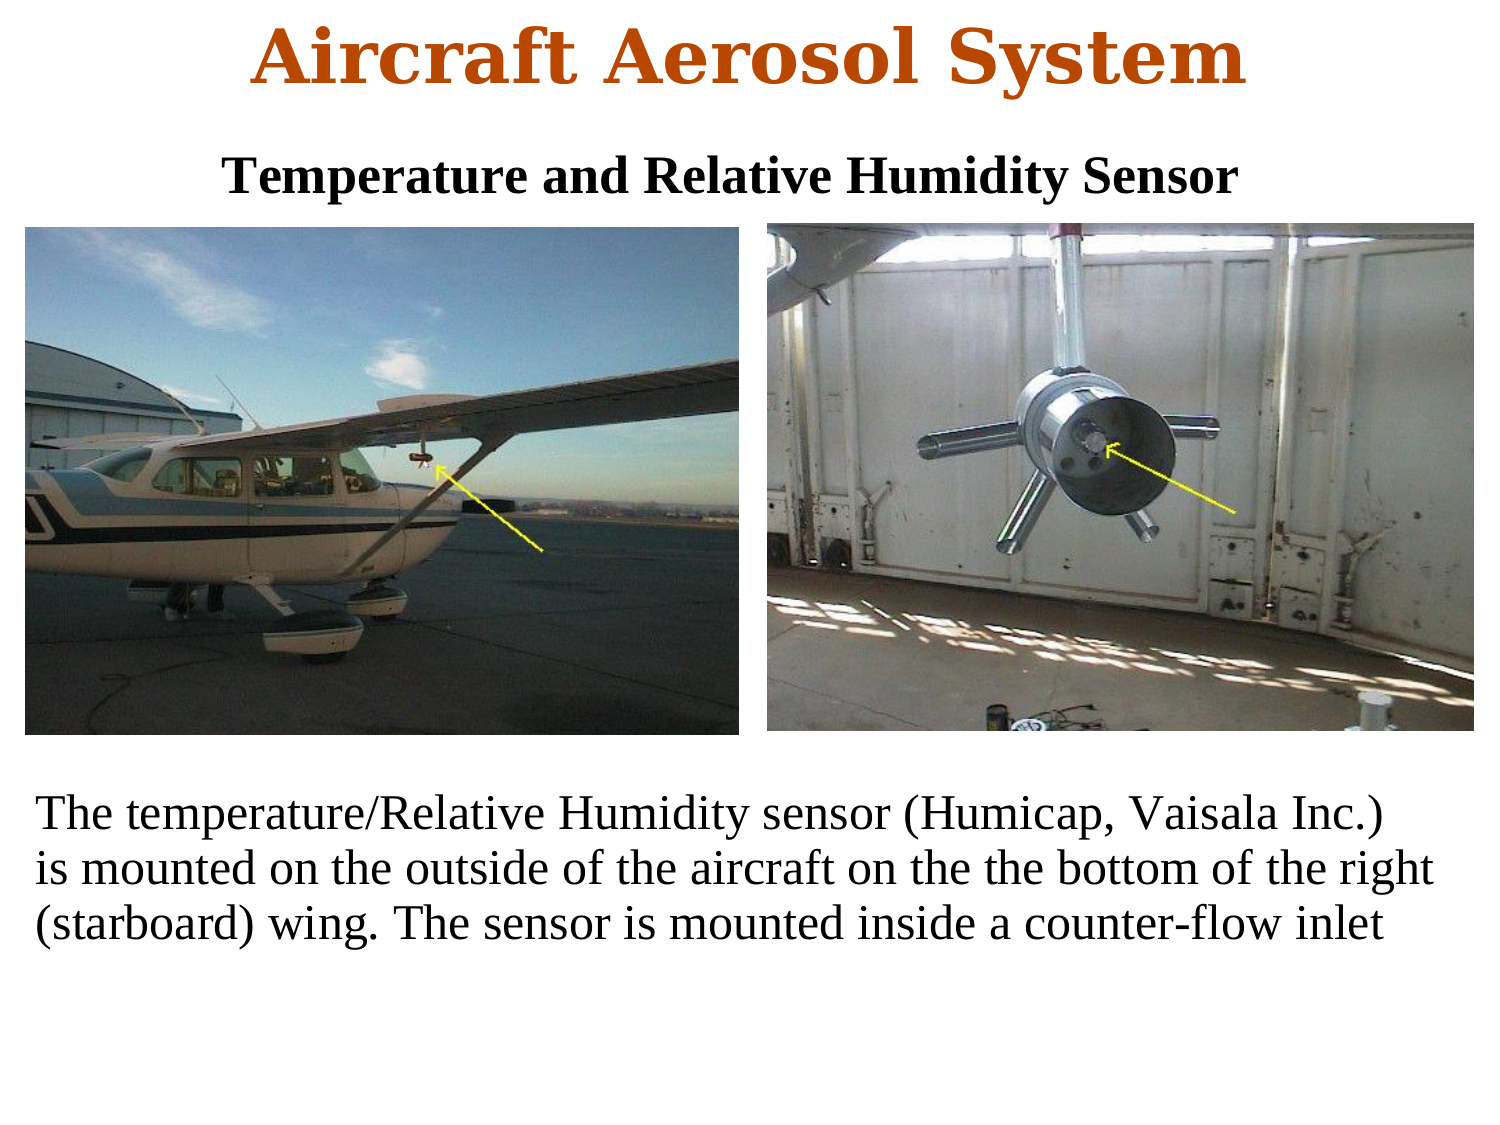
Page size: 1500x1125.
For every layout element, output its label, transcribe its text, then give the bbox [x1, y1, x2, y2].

text_box Temperature and Relative Humidity Sensor [221, 148, 1241, 205]
picture [767, 223, 1474, 731]
picture [25, 227, 739, 735]
title Aircraft Aerosol System [0, 0, 1500, 120]
text_box The temperature/Relative Humidity sensor (Humicap, Vaisala Inc.) is mounted on the outside of the aircraft on the the bottom of the right (starboard) wing. The sensor is mounted inside a counter-flow inlet [35, 788, 1436, 951]
